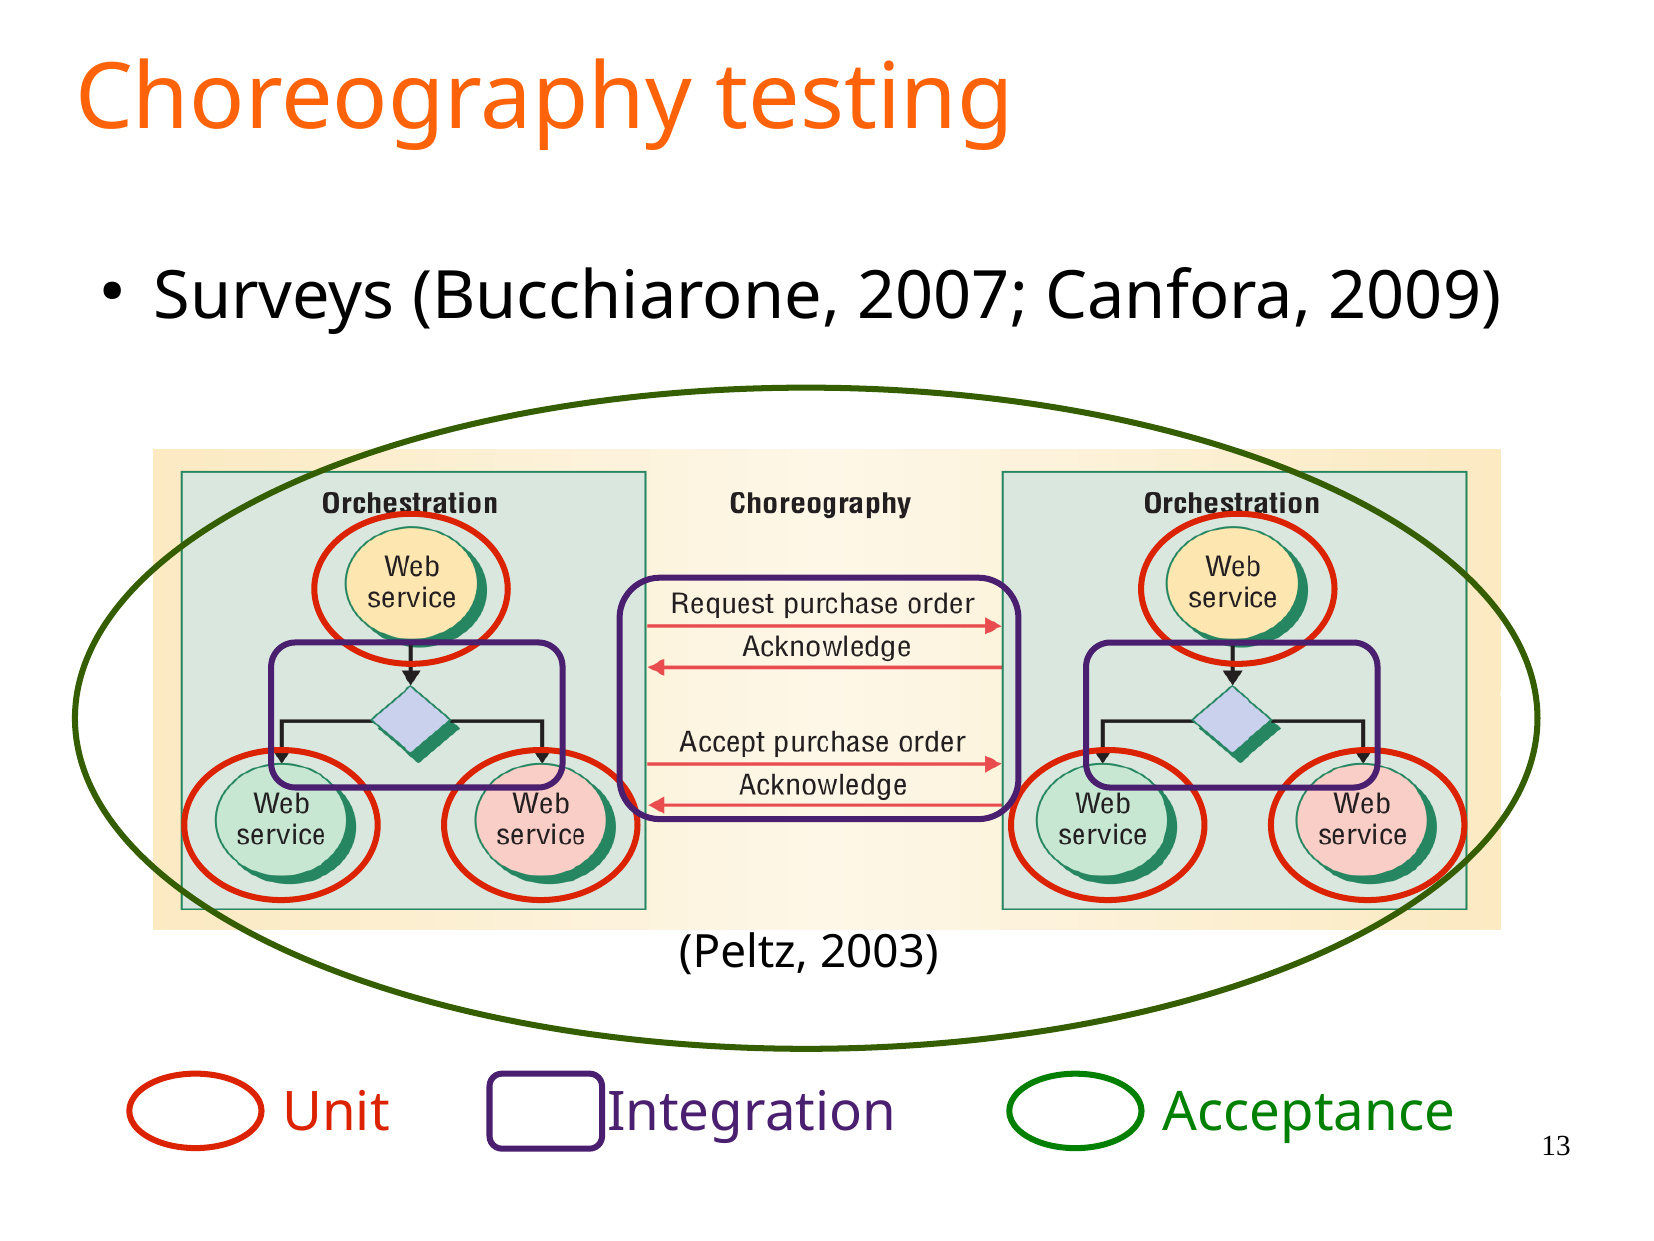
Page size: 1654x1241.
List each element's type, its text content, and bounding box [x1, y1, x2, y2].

title Choreography testing [75, 0, 1564, 186]
text_box [1009, 1073, 1104, 1149]
list Acceptance [1104, 1071, 1550, 1147]
list Surveys (Bucchiarone, 2007; Canfora, 2009) [82, 246, 1613, 1088]
list Integration [548, 1071, 1041, 1147]
picture [1234, 449, 1501, 613]
picture [1370, 823, 1501, 930]
picture [153, 449, 378, 568]
text_box [74, 387, 1538, 1049]
text_box [489, 1073, 603, 1149]
picture [153, 868, 242, 930]
text_box [129, 1073, 224, 1149]
list Unit [224, 1071, 482, 1147]
